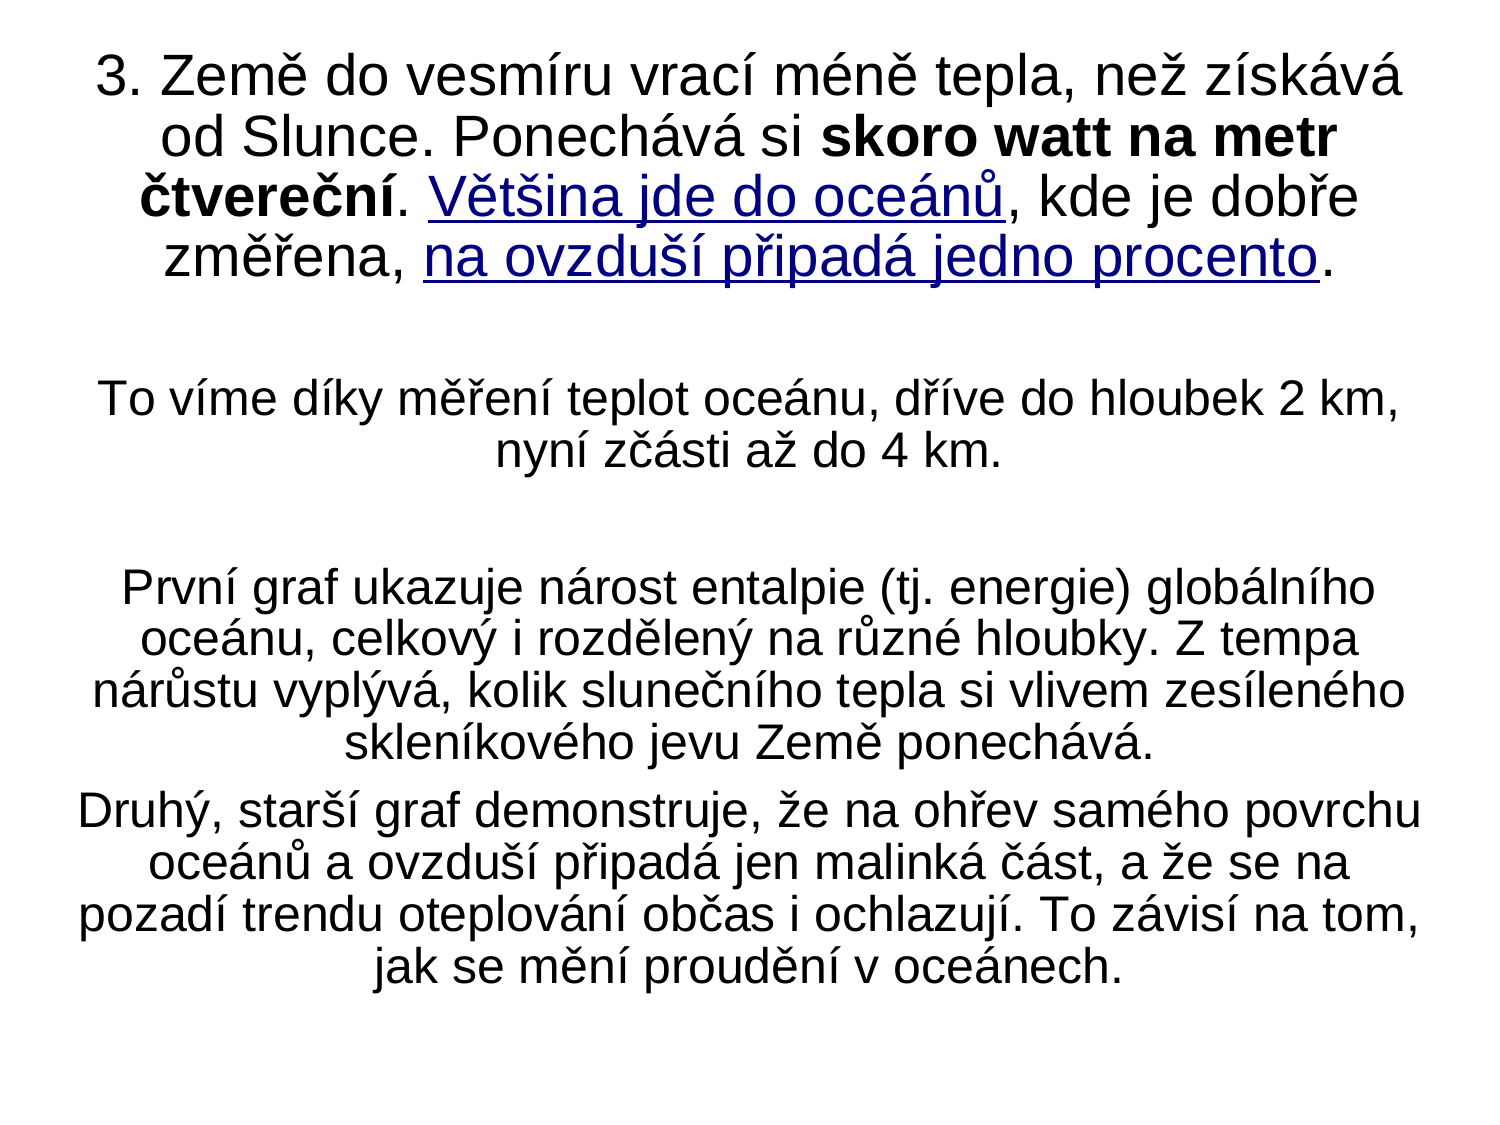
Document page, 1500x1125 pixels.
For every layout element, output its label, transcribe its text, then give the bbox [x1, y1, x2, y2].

subtitle 3. Země do vesmíru vrací méně tepla, než získává od Slunce. Ponechává si skoro watt na metr čtvereční. Většina jde do oceánů, kde je dobře změřena, na ovzduší připadá jedno procento. To víme díky měření teplot oceánu, dříve do hloubek 2 km, nyní zčásti až do 4 km. První graf ukazuje nárost entalpie (tj. energie) globálního oceánu, celkový i rozdělený na různé hloubky. Z tempa nárůstu vyplývá, kolik slunečního tepla si vlivem zesíleného skleníkového jevu Země ponechává. Druhý, starší graf demonstruje, že na ohřev samého povrchu oceánů a ovzduší připadá jen malinká část, a že se na pozadí trendu oteplování občas i ochlazují. To závisí na tom, jak se mění proudění v oceánech. [75, 43, 1425, 1066]
